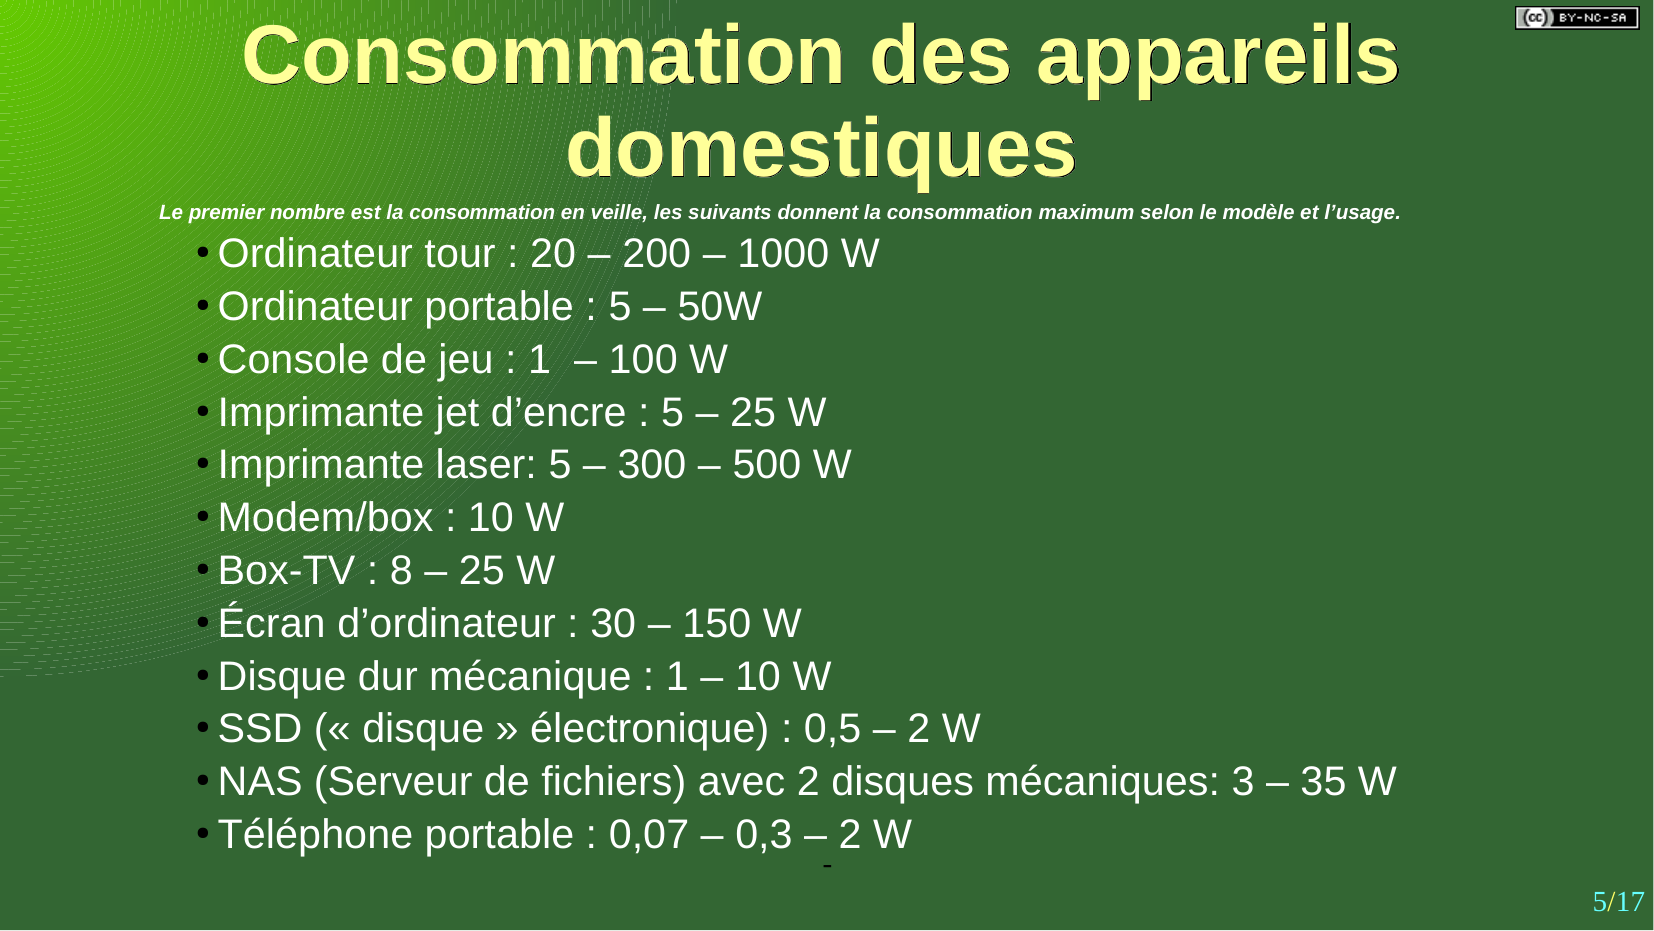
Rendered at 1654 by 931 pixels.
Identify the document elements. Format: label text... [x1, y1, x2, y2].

list Le premier nombre est la consommation en veille, les suivants donnent la consommation maximum selon le modèle et l’usage. Ordinateur tour : 20 – 200 – 1000 W Ordinateur portable : 5 – 50W Console de jeu : 1 – 100 W Imprimante jet d’encre : 5 – 25 W Imprimante laser: 5 – 300 – 500 W Modem/box : 10 W Box-TV : 8 – 25 W Écran d’ordinateur : 30 – 150 W Disque dur mécanique : 1 – 10 W SSD (« disque » électronique) : 0,5 – 2 W NAS (Serveur de fichiers) avec 2 disques mécaniques: 3 – 35 W Téléphone portable : 0,07 – 0,3 – 2 W [30, 200, 1636, 863]
title Consommation des appareils domestiques [11, 8, 1632, 195]
picture [1515, 6, 1640, 30]
